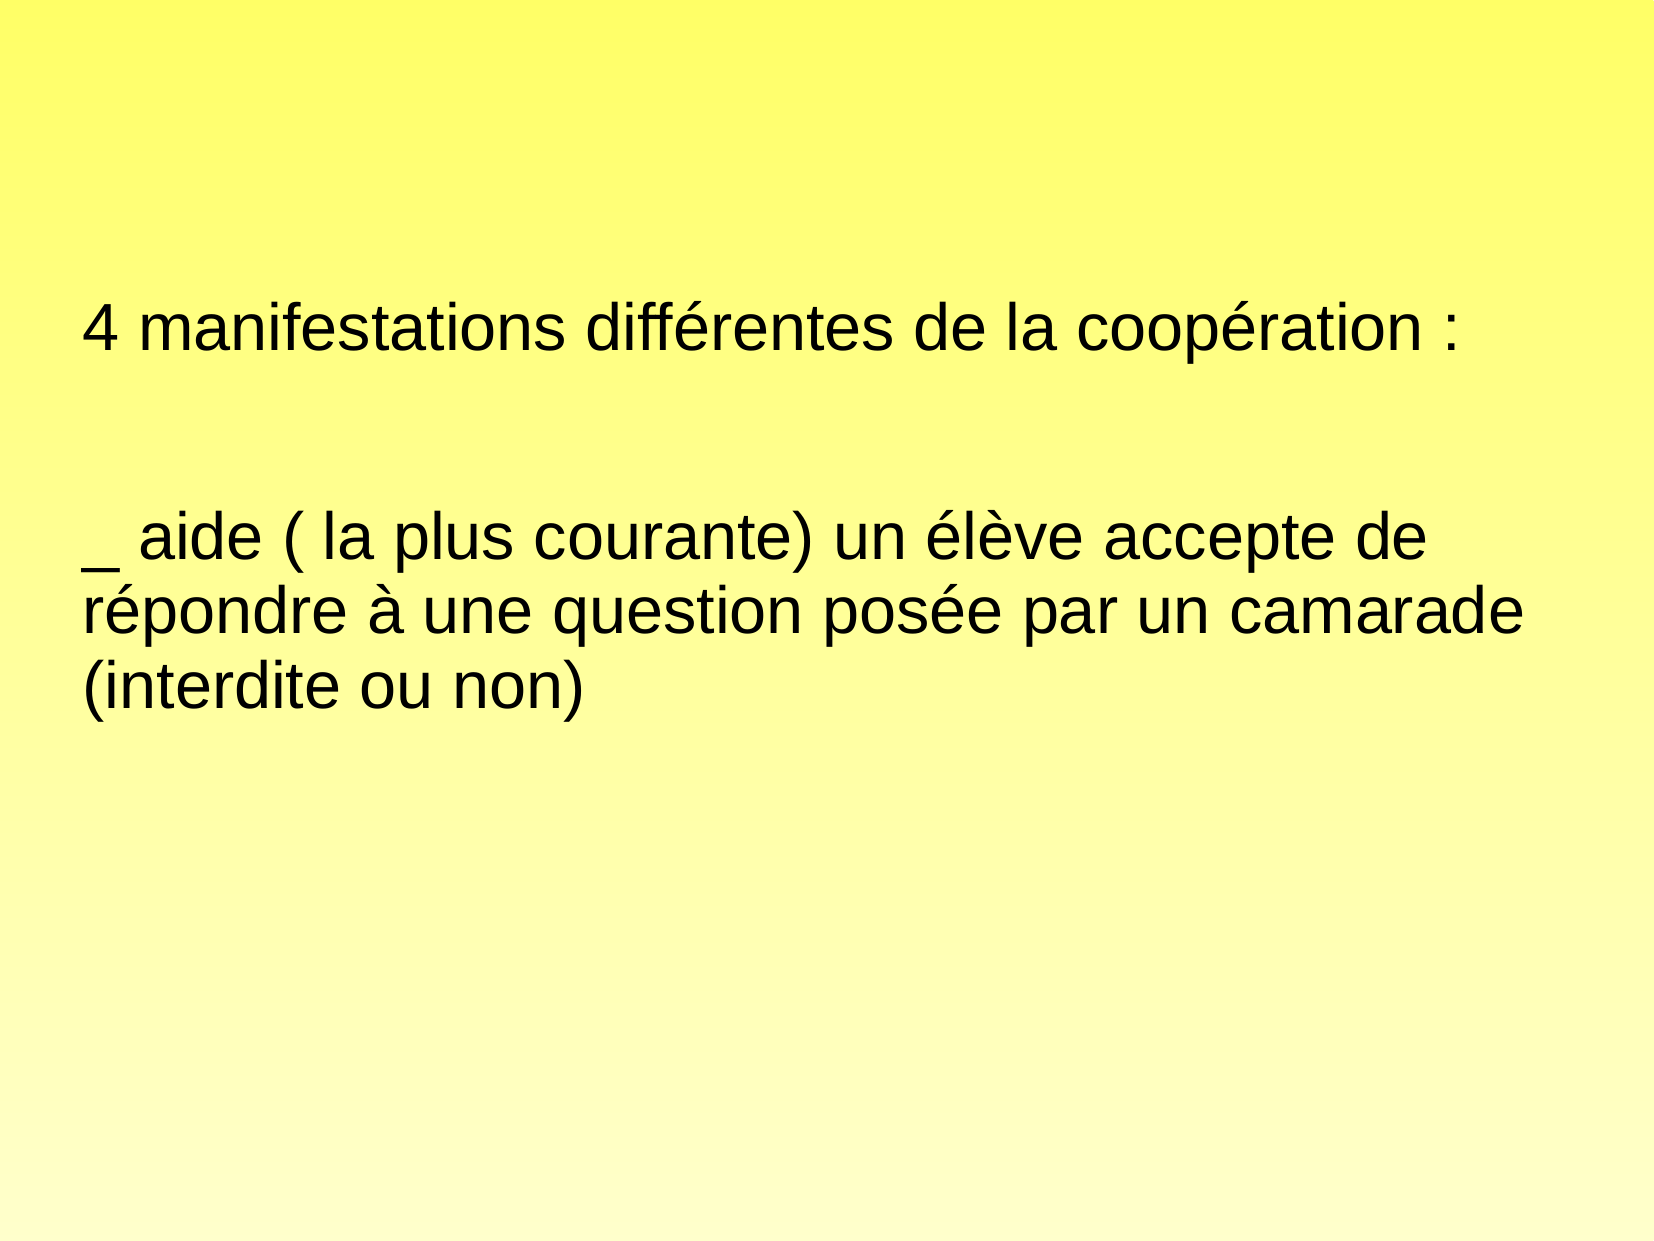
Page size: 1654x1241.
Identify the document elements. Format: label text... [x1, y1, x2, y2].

list 4 manifestations différentes de la coopération : _ aide ( la plus courante) un élève accepte de répondre à une question posée par un camarade (interdite ou non) [82, 290, 1571, 1010]
